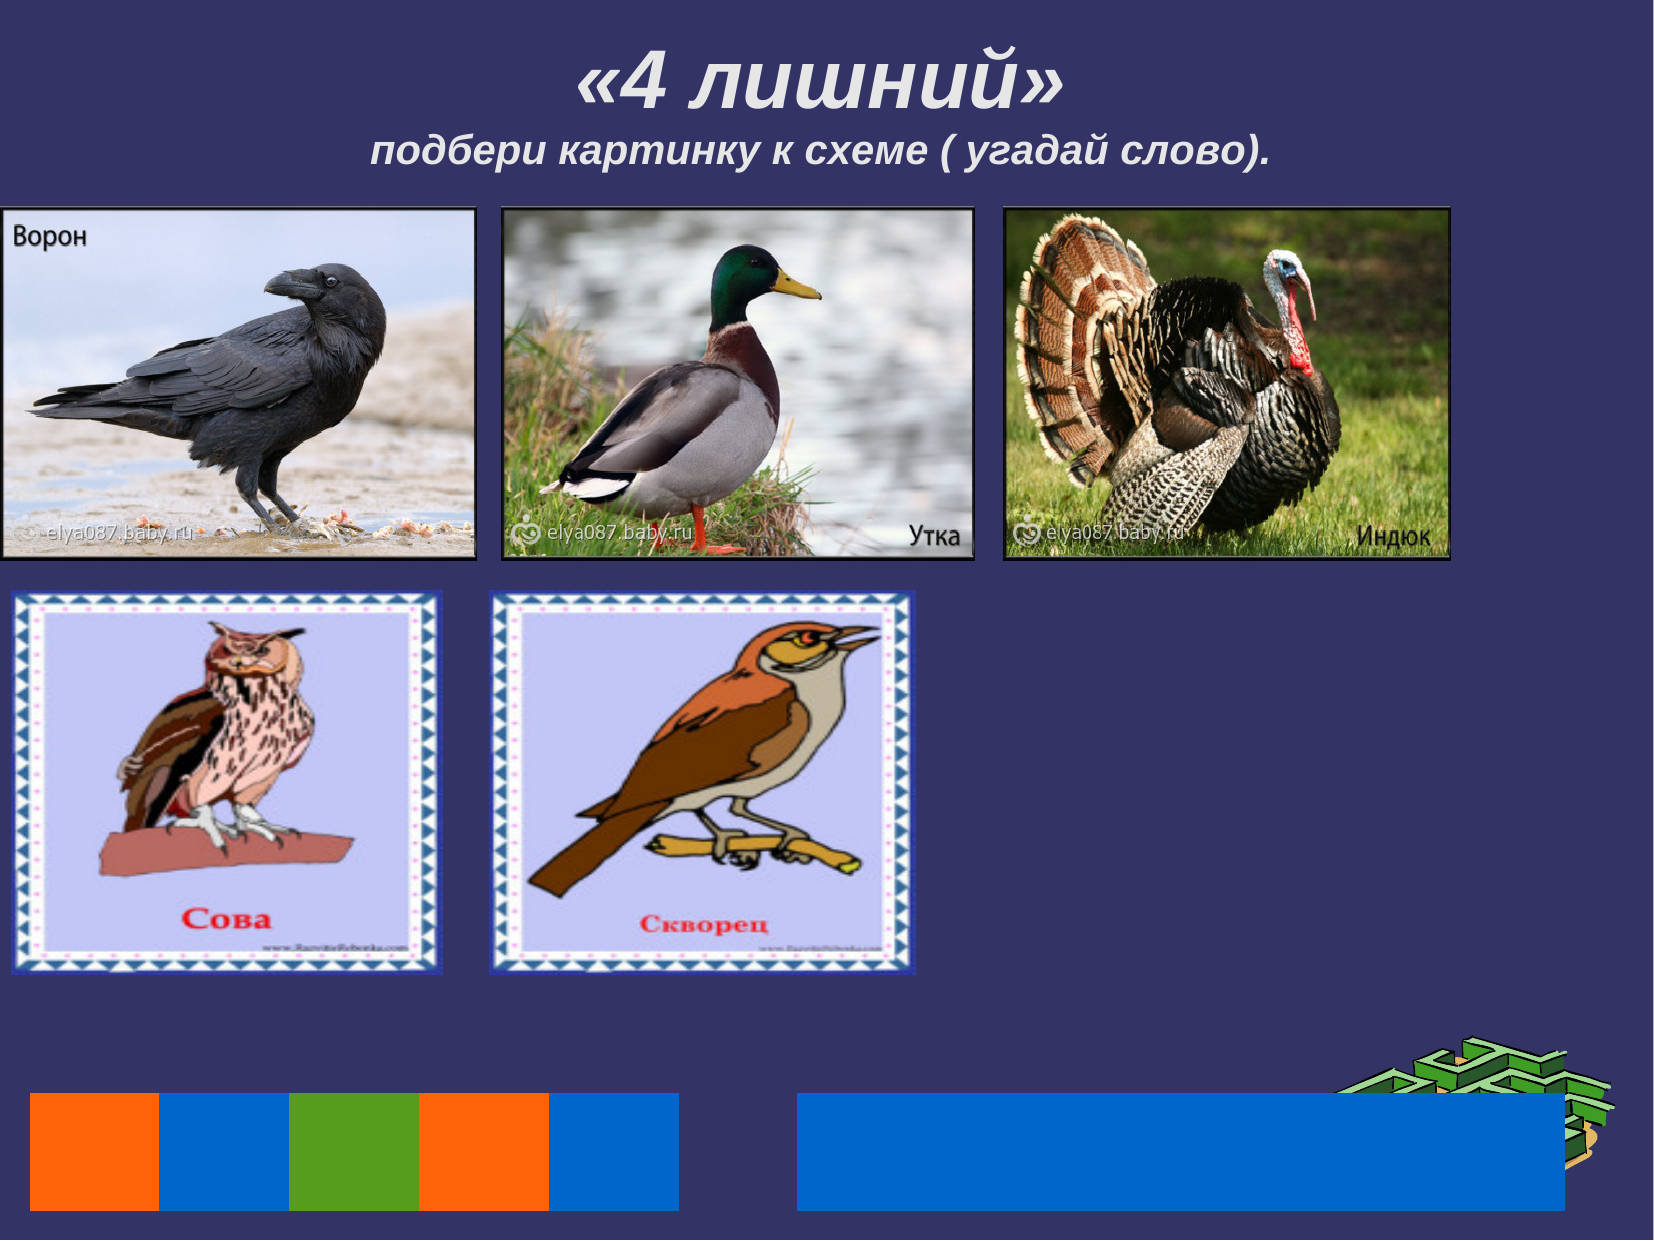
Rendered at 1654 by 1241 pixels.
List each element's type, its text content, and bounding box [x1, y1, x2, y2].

picture [489, 590, 916, 975]
table_header [1258, 1093, 1411, 1211]
table_header [1411, 1093, 1565, 1211]
table_header [951, 1093, 1104, 1211]
table_header [1104, 1093, 1258, 1211]
table_header [549, 1093, 679, 1211]
table_header [159, 1093, 289, 1211]
picture [0, 206, 477, 562]
table_header [419, 1093, 549, 1211]
picture [1003, 206, 1451, 562]
picture [11, 590, 443, 975]
table_header [289, 1093, 419, 1211]
title «4 лишний» подбери картинку к схеме ( угадай слово). [76, 7, 1565, 200]
table_header [797, 1093, 951, 1211]
table_header [30, 1093, 159, 1211]
picture [501, 206, 975, 562]
